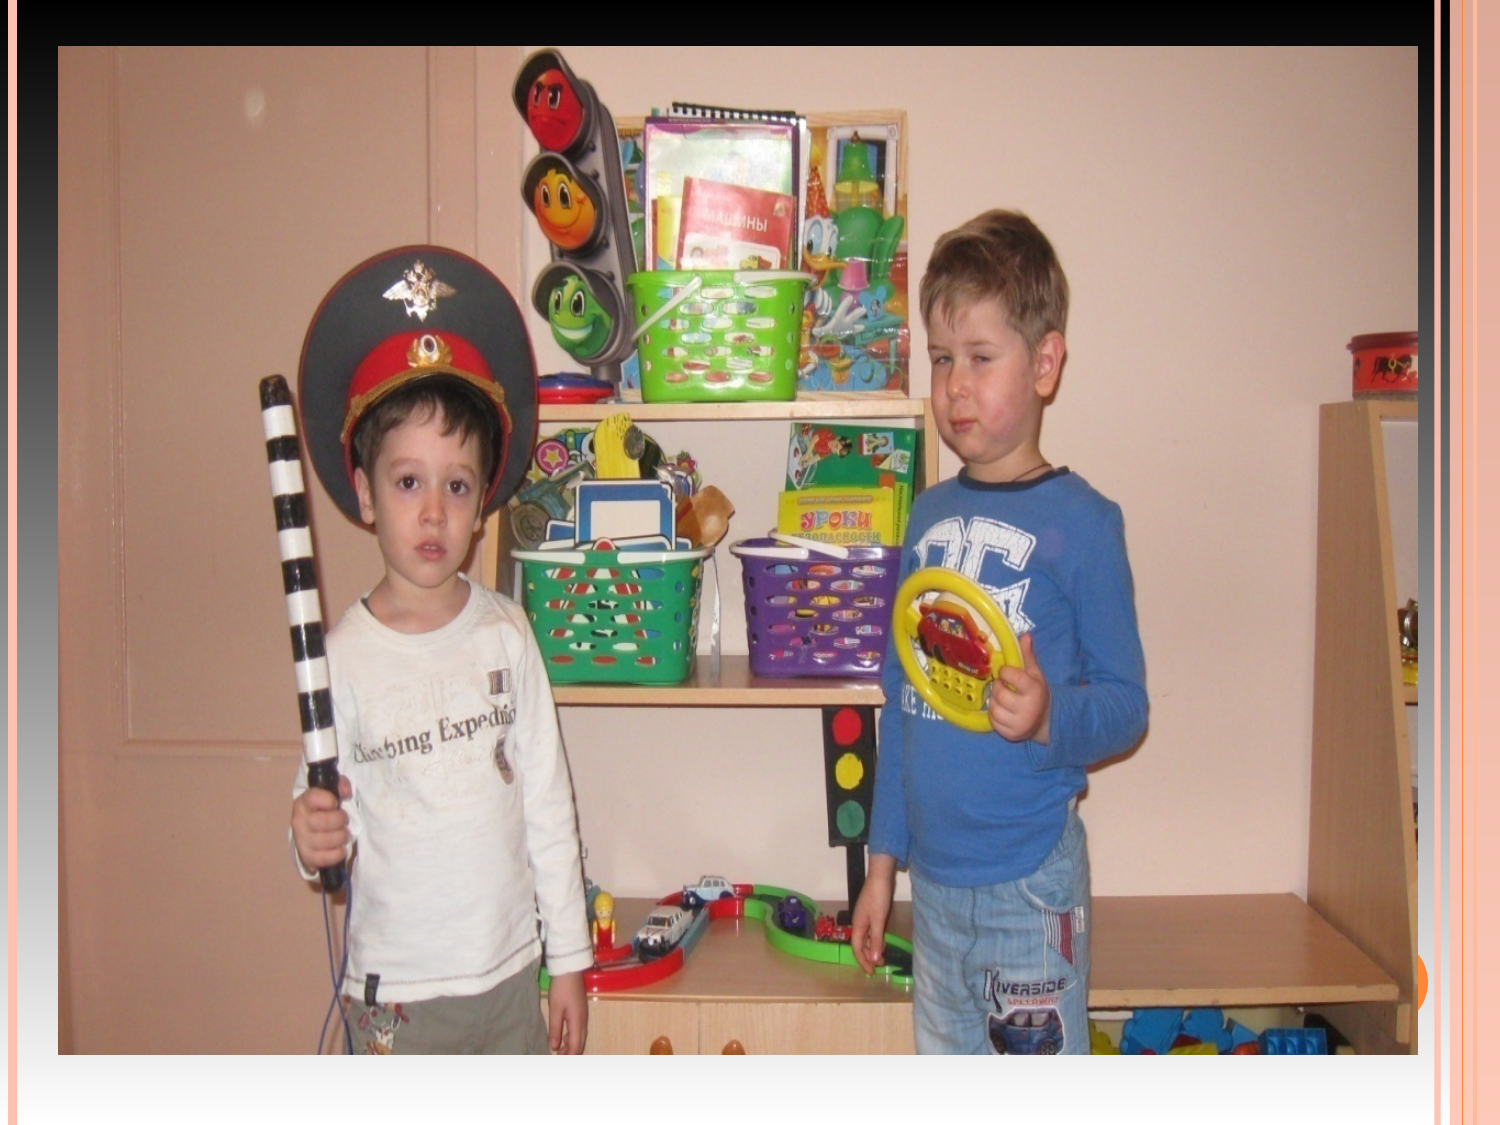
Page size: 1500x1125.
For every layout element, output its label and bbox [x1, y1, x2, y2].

picture [58, 46, 1418, 1055]
